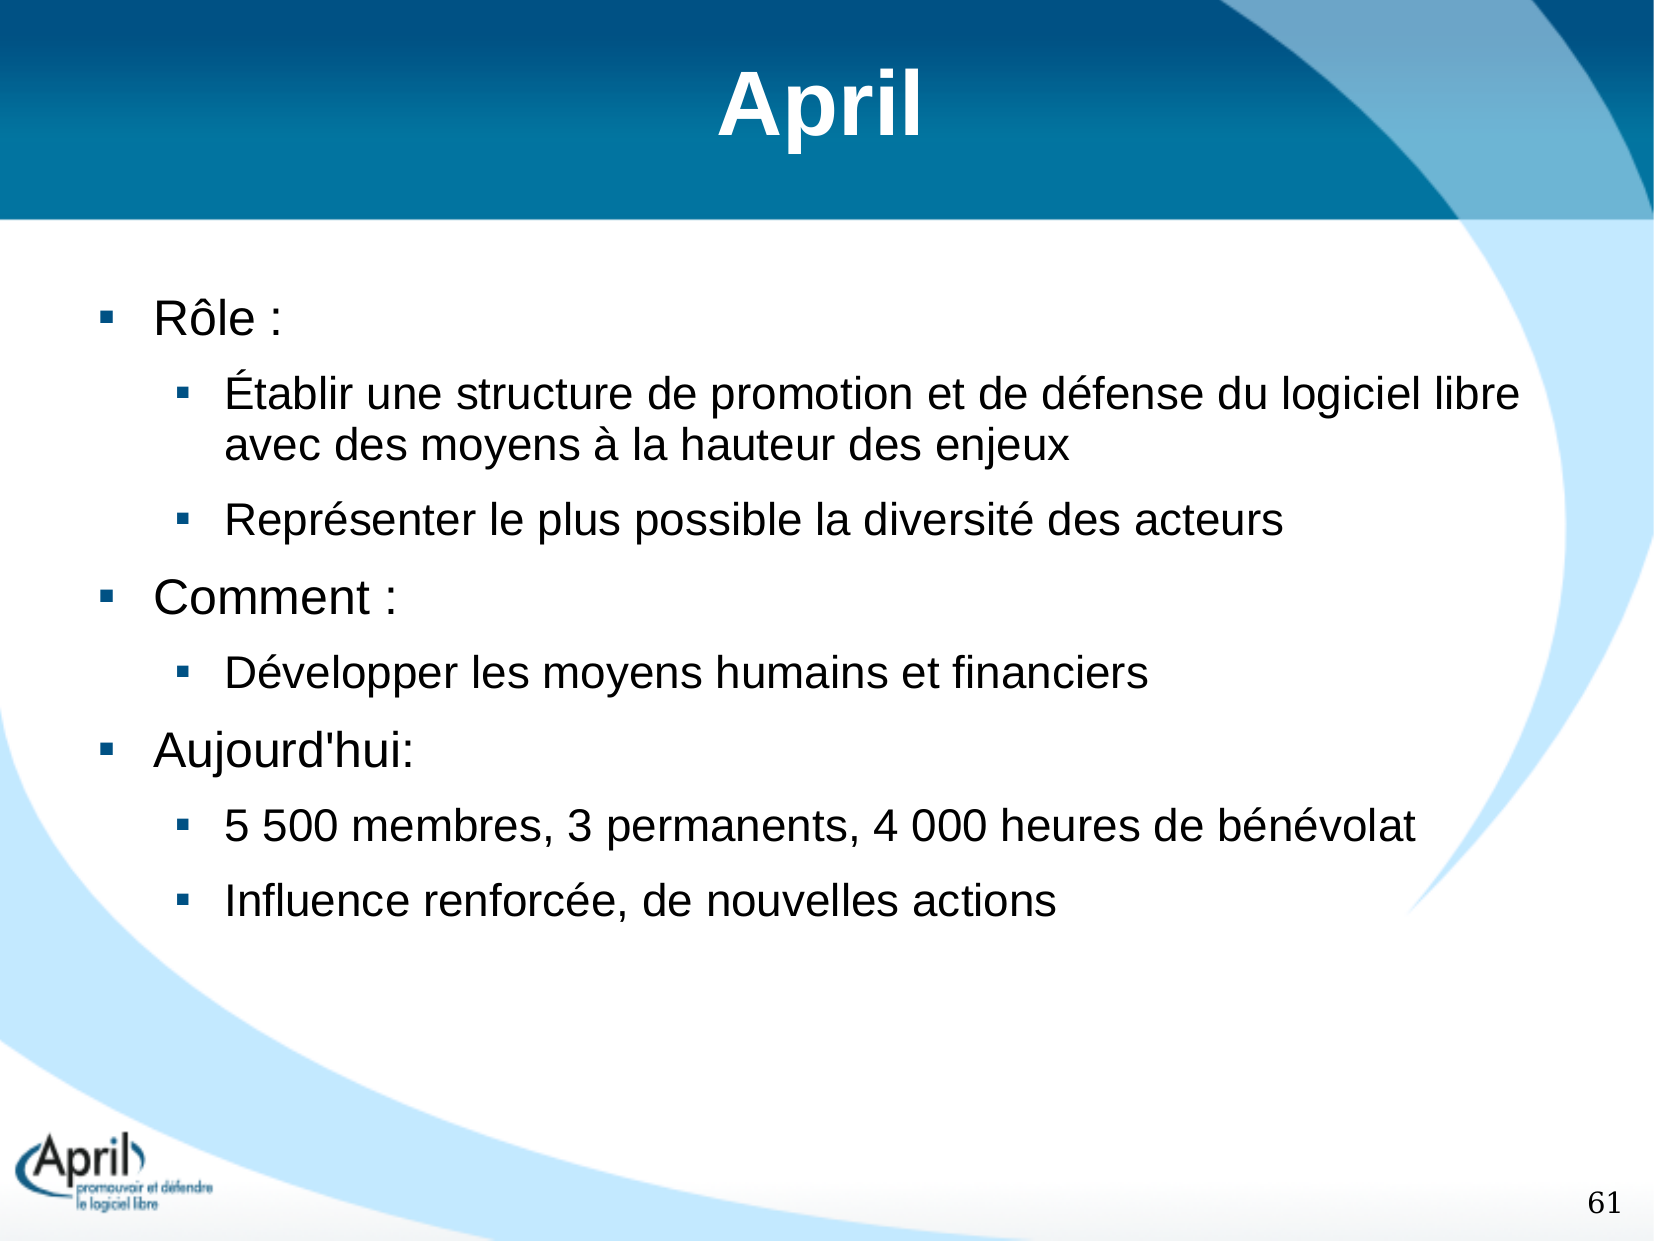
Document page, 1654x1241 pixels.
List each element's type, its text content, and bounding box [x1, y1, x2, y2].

title April [76, 7, 1565, 200]
picture [0, 0, 1654, 1241]
list Rôle : Établir une structure de promotion et de défense du logiciel libre avec des moyens à la hauteur des enjeux Représenter le plus possible la diversité des acteurs Comment : Développer les moyens humains et financiers Aujourd'hui: 5 500 membres, 3 permanents, 4 000 heures de bénévolat Influence renforcée, de nouvelles actions [82, 290, 1571, 1094]
